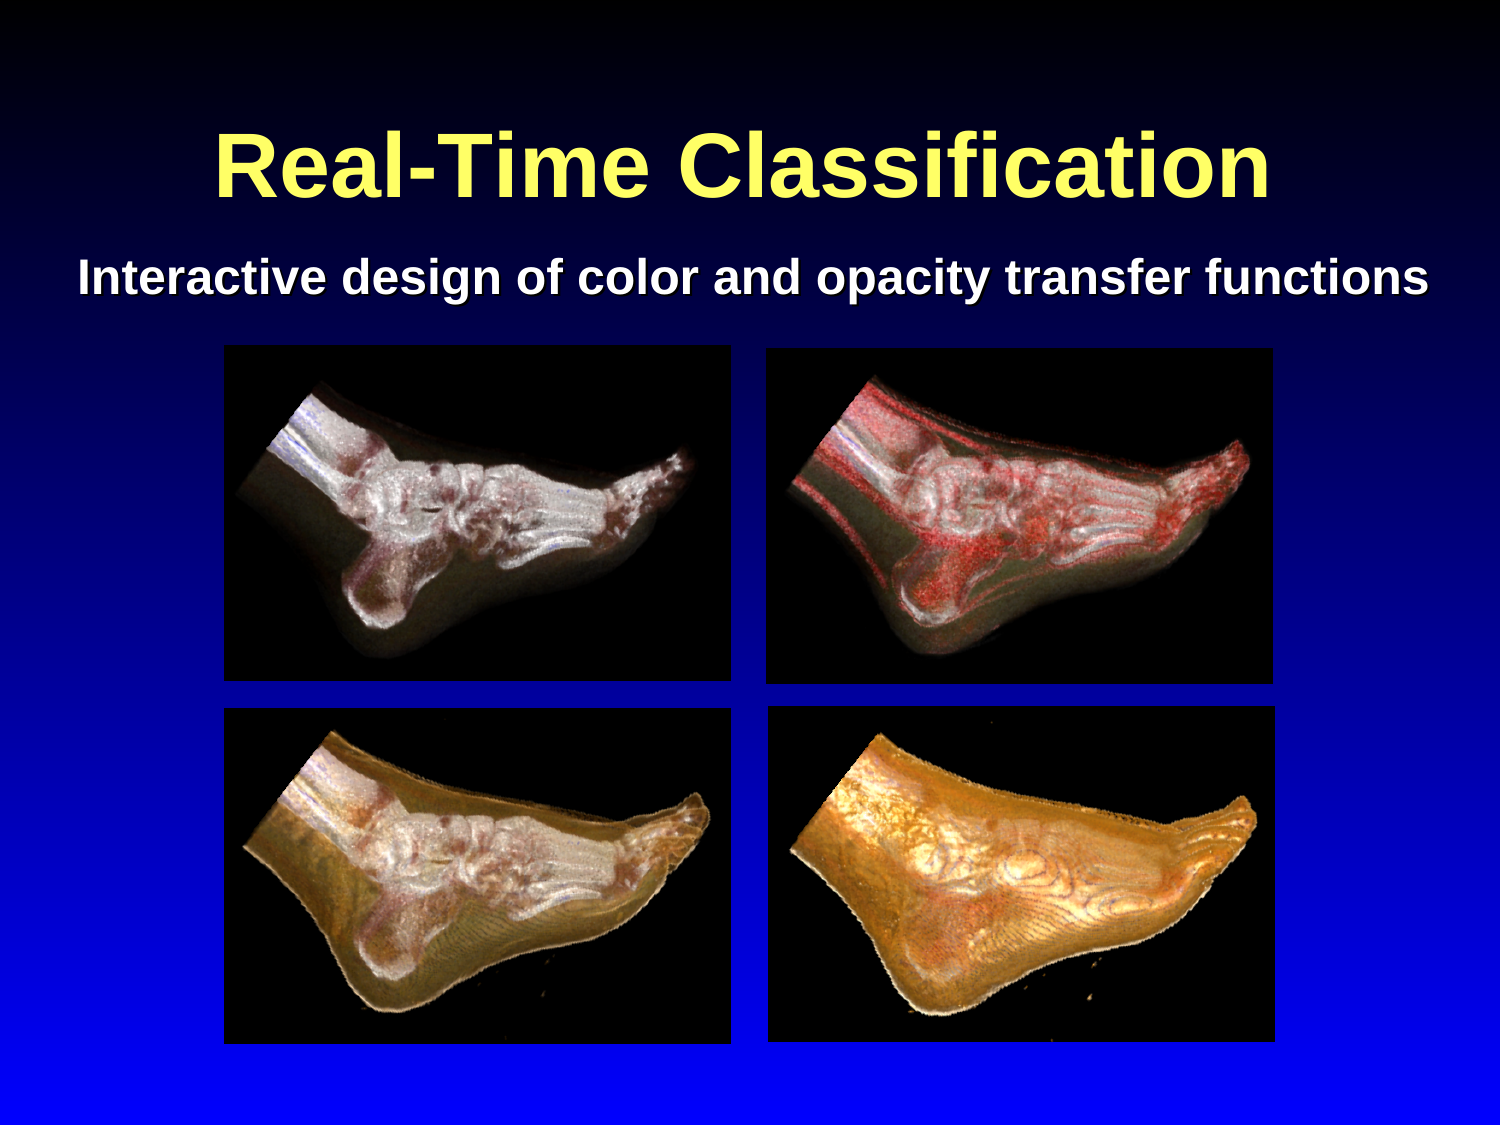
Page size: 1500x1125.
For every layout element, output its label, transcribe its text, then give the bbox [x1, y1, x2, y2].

picture [224, 708, 731, 1044]
picture [766, 348, 1273, 684]
title Real-Time Classification [99, 37, 1388, 225]
picture [768, 706, 1275, 1042]
picture [224, 345, 731, 681]
text_box Interactive design of color and opacity transfer functions [62, 237, 1446, 313]
